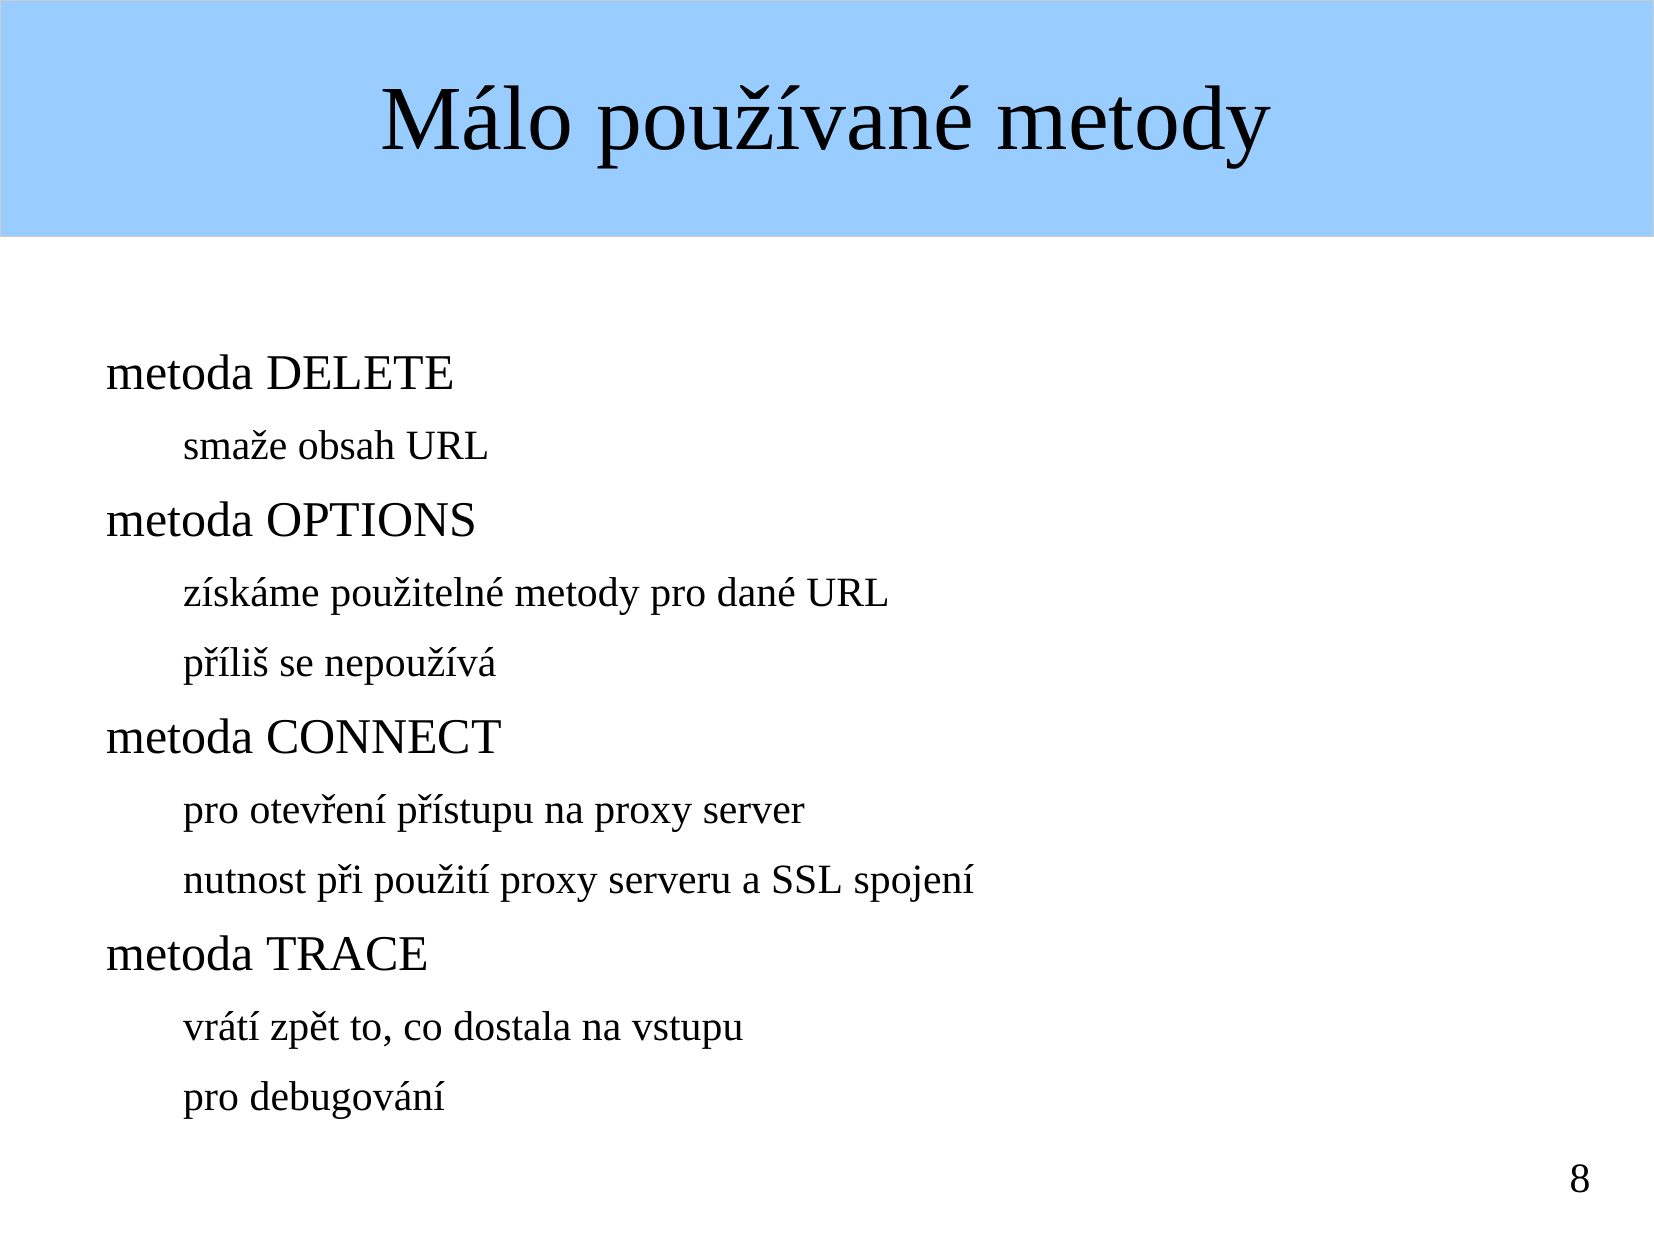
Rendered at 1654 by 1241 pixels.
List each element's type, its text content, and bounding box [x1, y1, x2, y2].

title Málo používané metody [0, 0, 1654, 237]
list metoda DELETE smaže obsah URL metoda OPTIONS získáme použitelné metody pro dané URL příliš se nepoužívá metoda CONNECT pro otevření přístupu na proxy server nutnost při použití proxy serveru a SSL spojení metoda TRACE vrátí zpět to, co dostala na vstupu pro debugování [88, 344, 1565, 1183]
